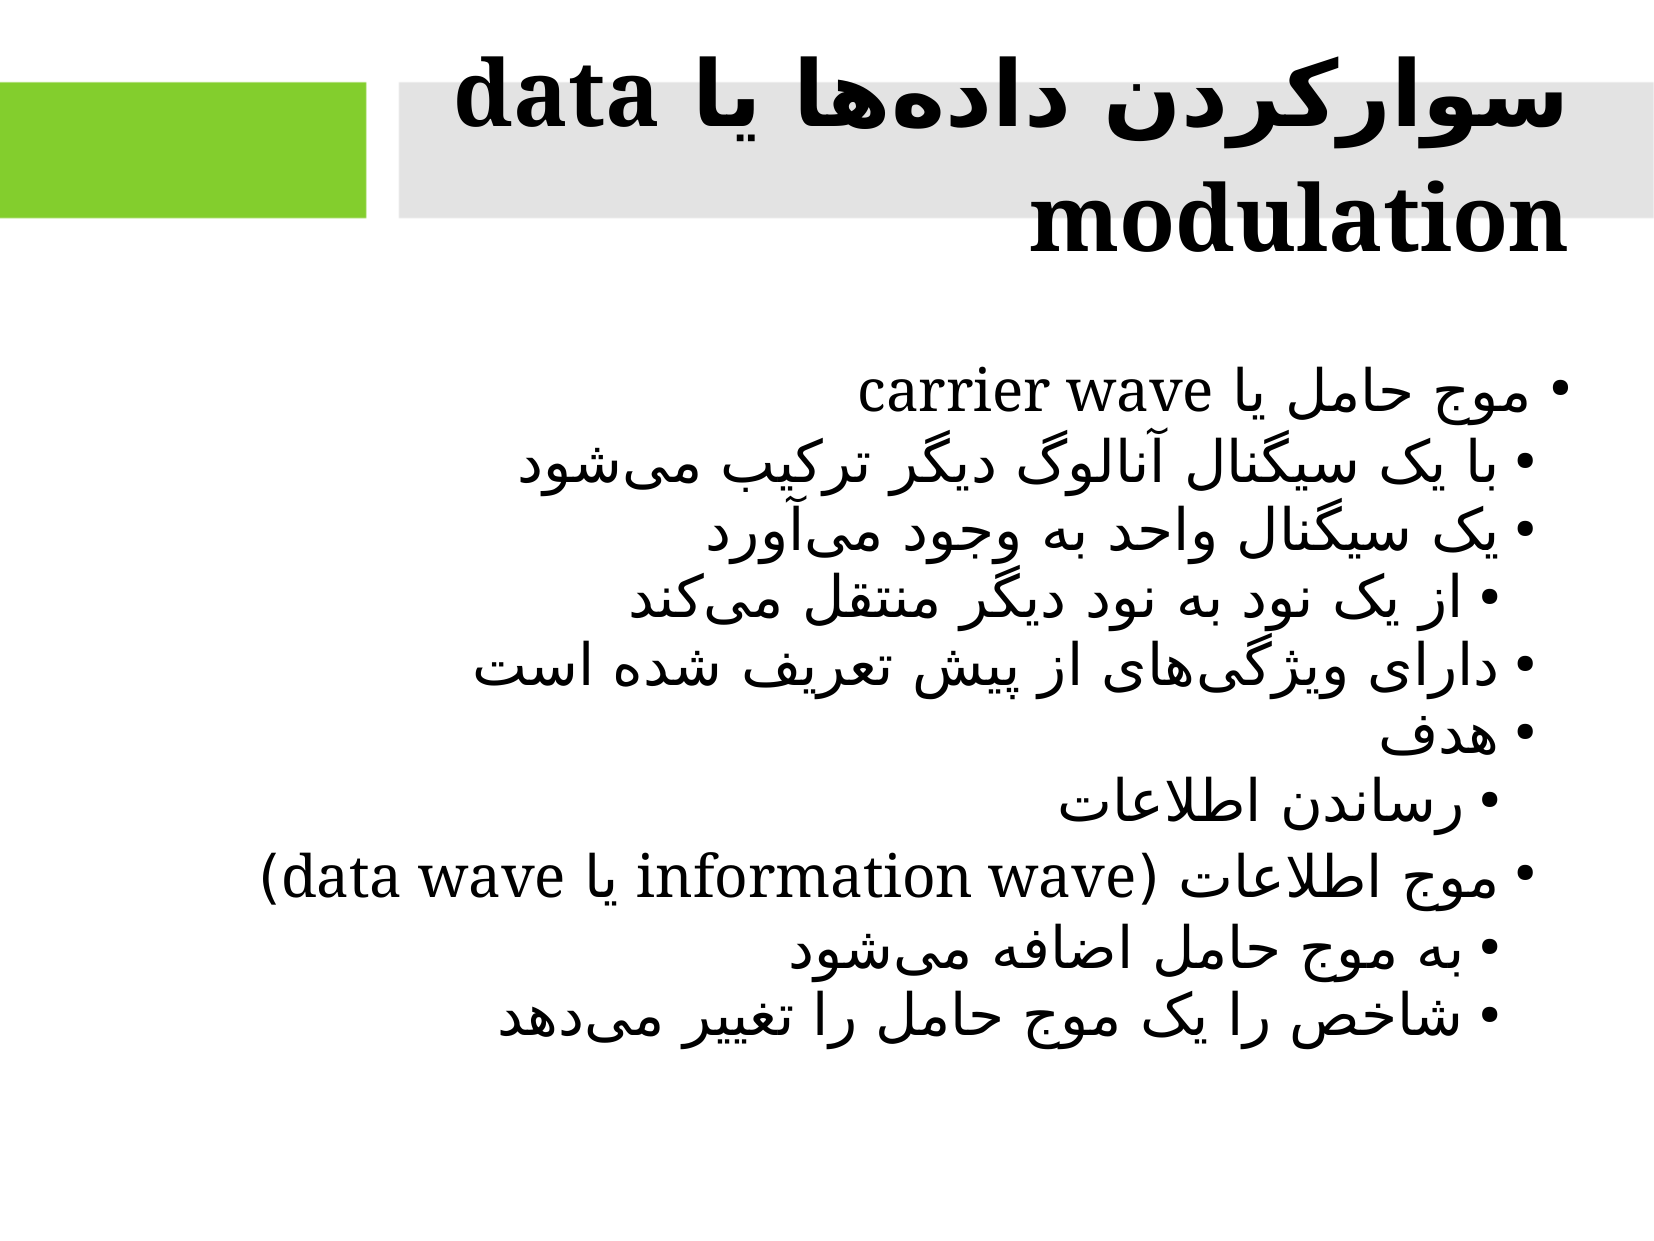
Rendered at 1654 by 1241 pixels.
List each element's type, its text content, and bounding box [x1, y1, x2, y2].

subtitle موج حامل یا carrier wave با یک سیگنال آنالوگ دیگر ترکیب می‌شود یک سیگنال واحد به وجود می‌آورد از یک نود به نود دیگر منتقل می‌کند دارای ویژگی‌های از پیش تعریف شده است هدف رساندن اطلاعات موج اطلاعات (information wave یا data wave) به موج حامل اضافه می‌شود شاخص را یک موج حامل را تغییر می‌دهد [82, 261, 1571, 1138]
title سوارکردن داده‌ها یا data modulation [82, 49, 1571, 257]
picture [0, 0, 1654, 1241]
